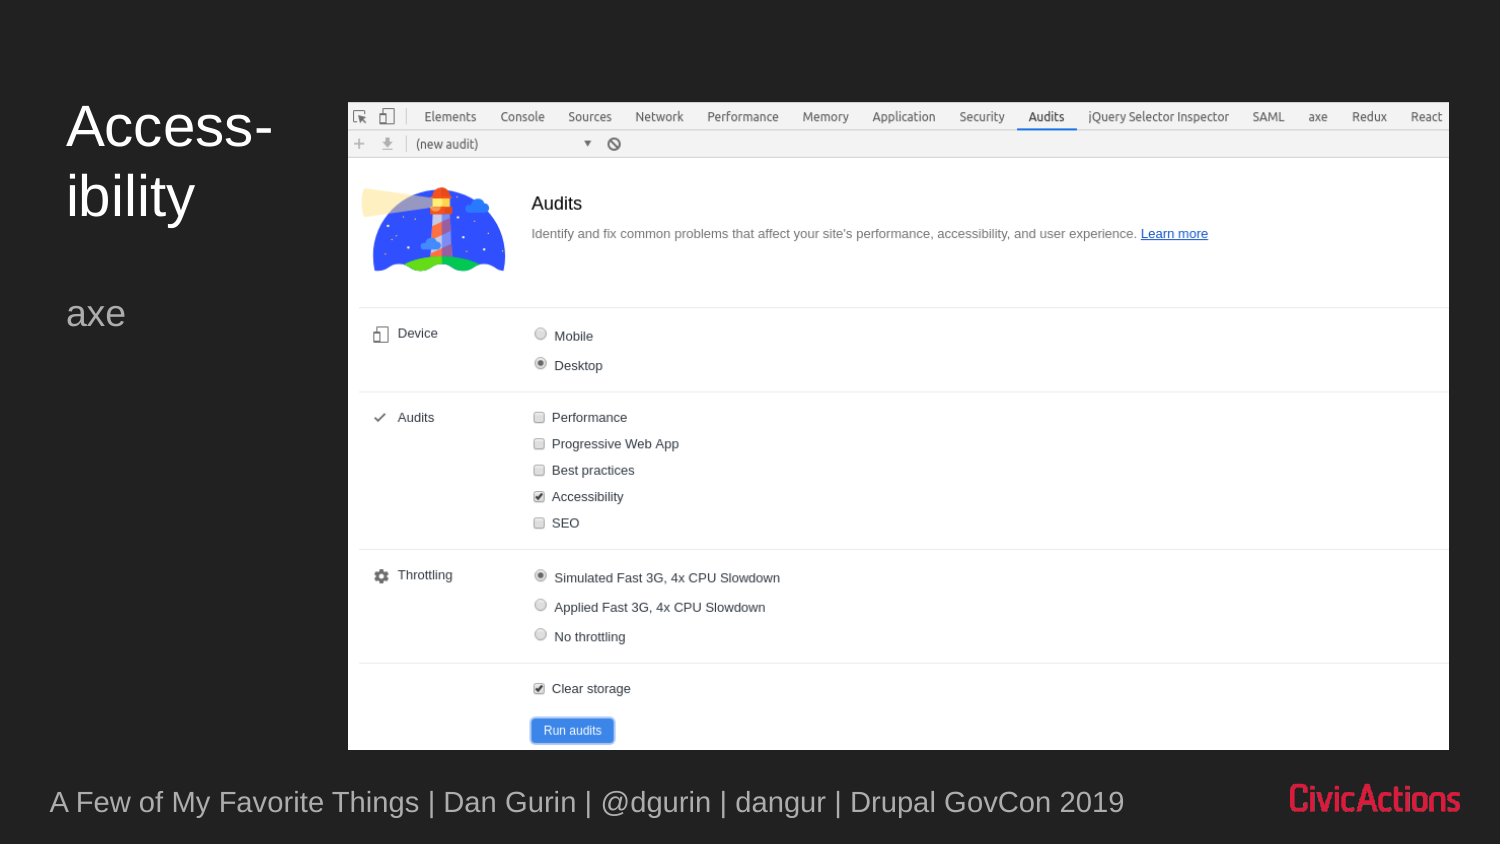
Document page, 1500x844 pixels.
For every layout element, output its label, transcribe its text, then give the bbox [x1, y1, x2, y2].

picture [1290, 783, 1460, 812]
picture [348, 102, 1449, 750]
title Access- ibility [51, 72, 1449, 167]
list axe [51, 189, 348, 750]
